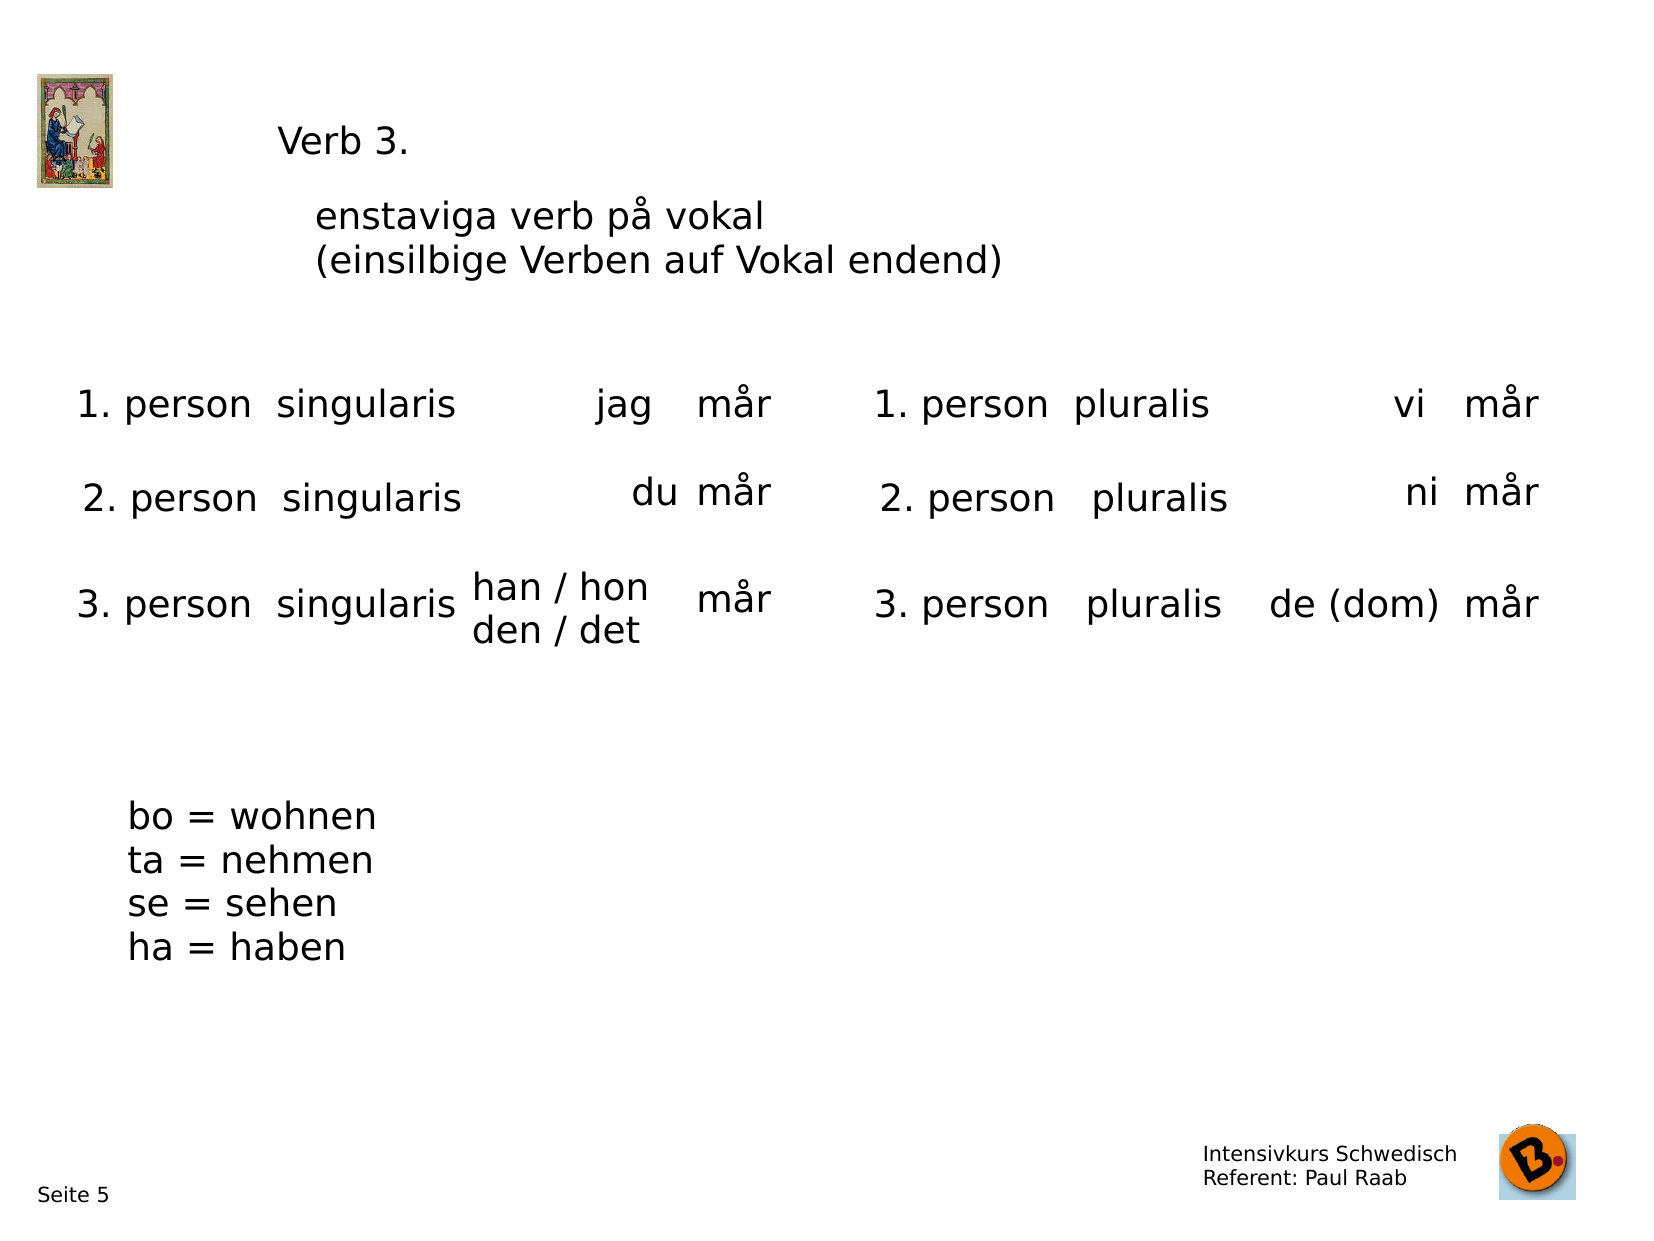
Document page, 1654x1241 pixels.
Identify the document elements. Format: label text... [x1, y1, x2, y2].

text_box Verb 3. [262, 112, 601, 171]
text_box du [616, 463, 681, 522]
text_box mår [681, 569, 823, 629]
text_box bo = wohnen ta = nehmen se = sehen ha = haben [112, 787, 638, 977]
text_box 2. person pluralis [864, 469, 1278, 528]
text_box mår [1449, 575, 1591, 635]
text_box mår [1449, 463, 1591, 522]
picture [37, 74, 113, 188]
text_box de (dom) [1254, 575, 1449, 635]
picture [1499, 1124, 1576, 1200]
text_box mår [681, 375, 823, 434]
text_box 2. person singularis [67, 469, 480, 528]
text_box 3. person pluralis [858, 575, 1254, 635]
text_box 3. person singularis [61, 575, 457, 635]
text_box ni [1390, 463, 1449, 522]
text_box vi [1378, 375, 1449, 434]
text_box mår [681, 463, 823, 522]
text_box mår [1449, 375, 1591, 434]
text_box han / hon den / det [457, 558, 713, 660]
text_box jag [581, 375, 673, 434]
text_box 1. person singularis [61, 375, 474, 434]
text_box 1. person pluralis [858, 375, 1272, 434]
text_box enstaviga verb på vokal (einsilbige Verben auf Vokal endend) [300, 187, 1163, 290]
